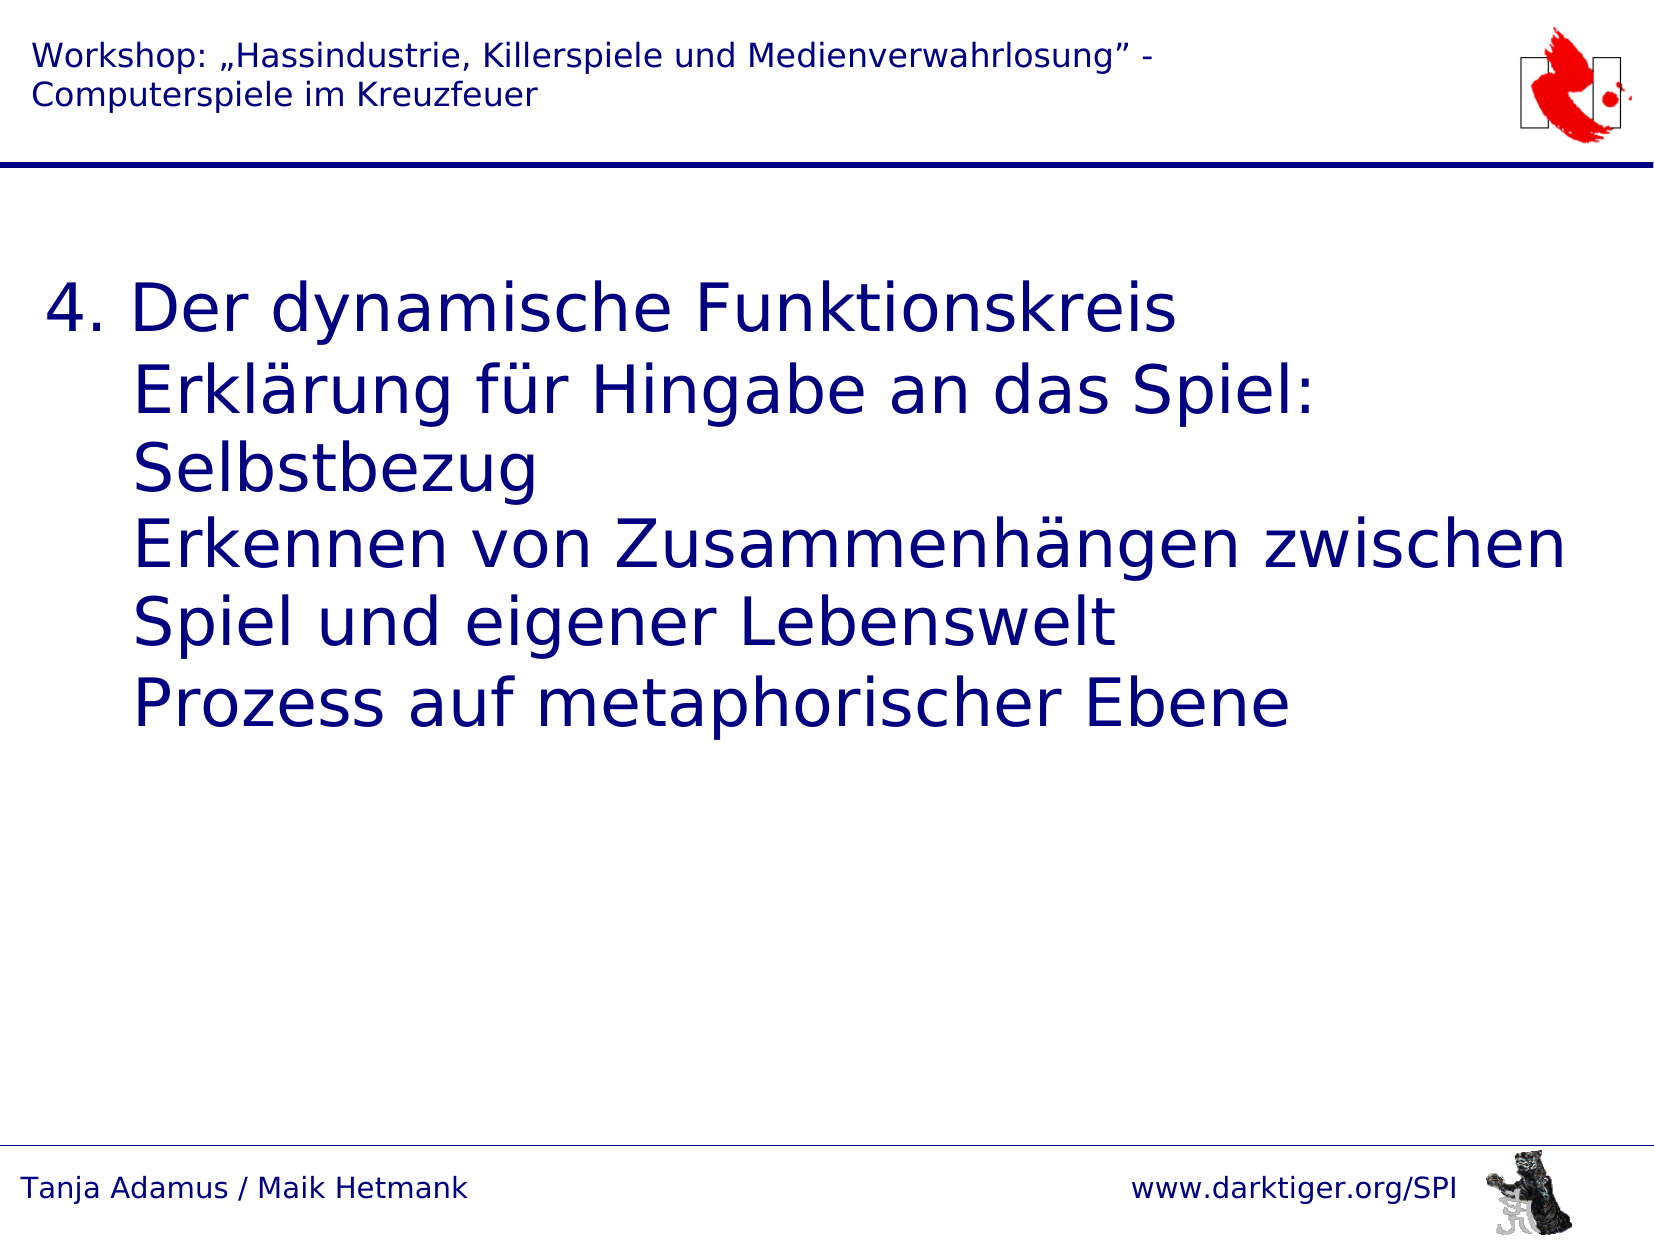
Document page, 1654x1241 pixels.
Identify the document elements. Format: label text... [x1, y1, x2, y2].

text_box 4. Der dynamische Funktionskreis [29, 261, 1595, 355]
text_box Erklärung für Hingabe an das Spiel: Selbstbezug [118, 344, 1595, 498]
text_box Prozess auf metaphorischer Ebene [118, 669, 1595, 751]
text_box Erkennen von Zusammenhängen zwischen Spiel und eigener Lebenswelt [118, 498, 1595, 669]
picture [1503, 16, 1632, 148]
text_box Workshop: „Hassindustrie, Killerspiele und Medienverwahrlosung” - Computerspiele im Kreuzfeuer [16, 29, 1418, 178]
picture [1486, 1150, 1572, 1235]
